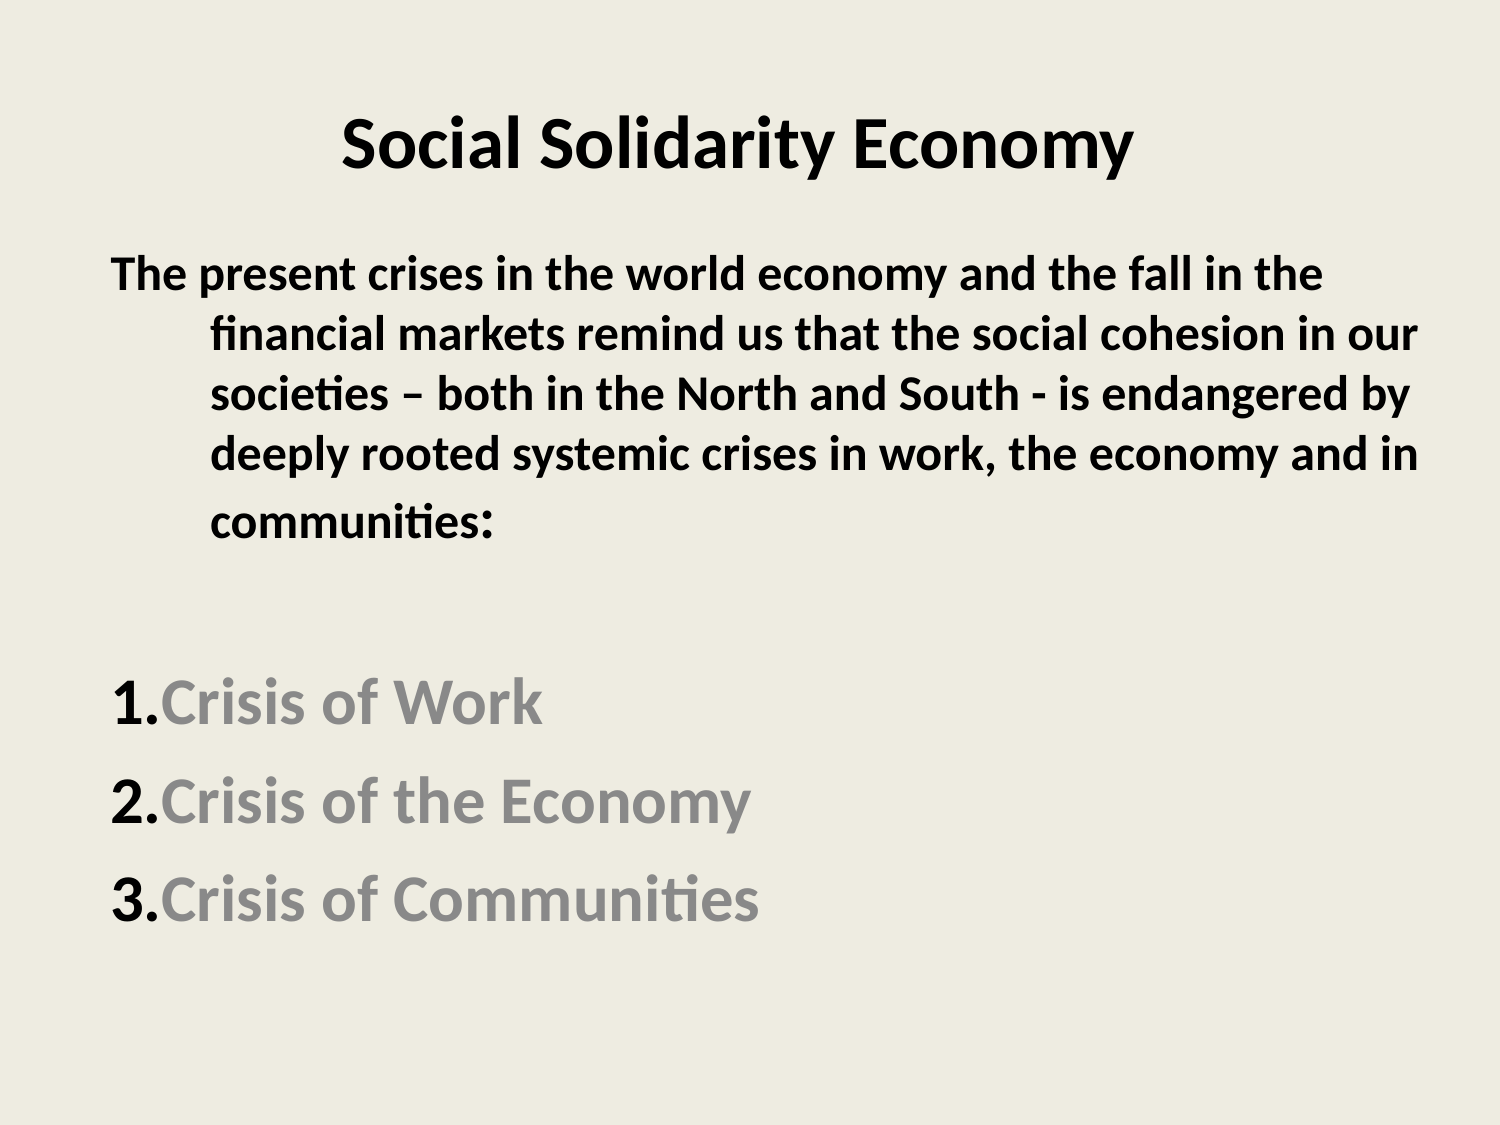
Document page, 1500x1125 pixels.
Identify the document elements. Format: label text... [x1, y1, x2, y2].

text_box The present crises in the world economy and the fall in the financial markets remind us that the social cohesion in our societies – both in the North and South - is endangered by deeply rooted systemic crises in work, the economy and in communities: Crisis of Work Crisis of the Economy Crisis of Communities [95, 232, 1446, 976]
text_box Social Solidarity Economy [53, 45, 1426, 233]
